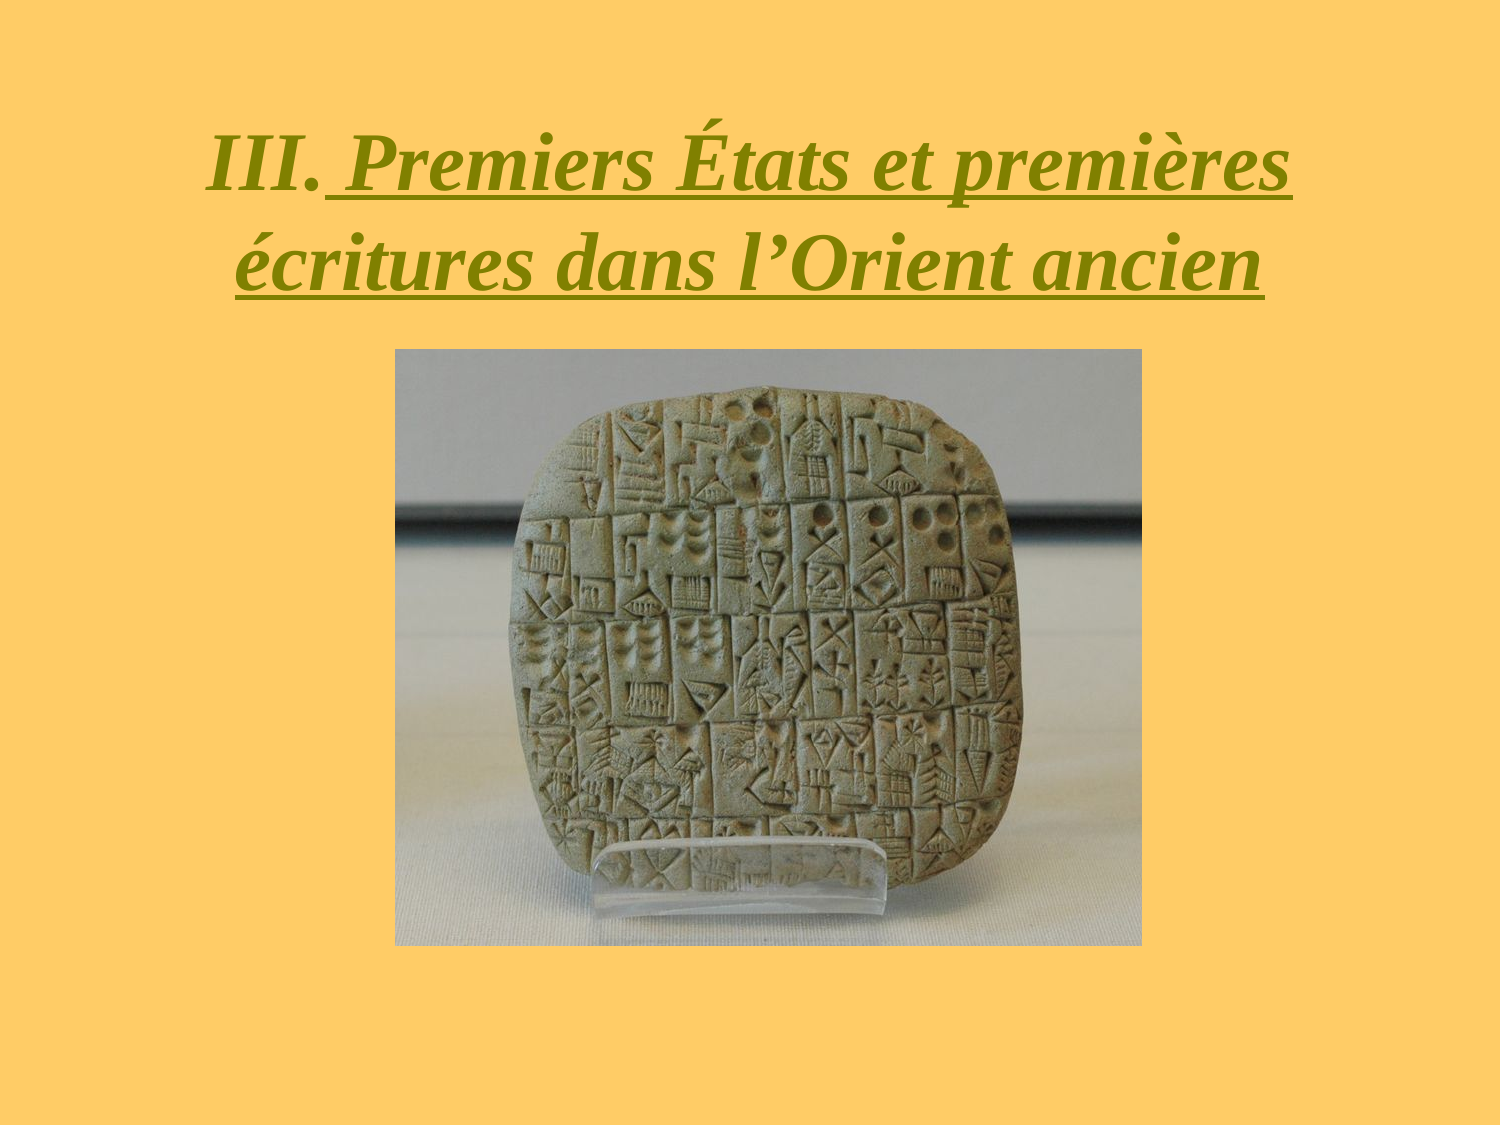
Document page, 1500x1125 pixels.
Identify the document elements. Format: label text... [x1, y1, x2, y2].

picture [395, 350, 1142, 946]
text_box III. Premiers États et premières écritures dans l’Orient ancien [112, 99, 1388, 288]
